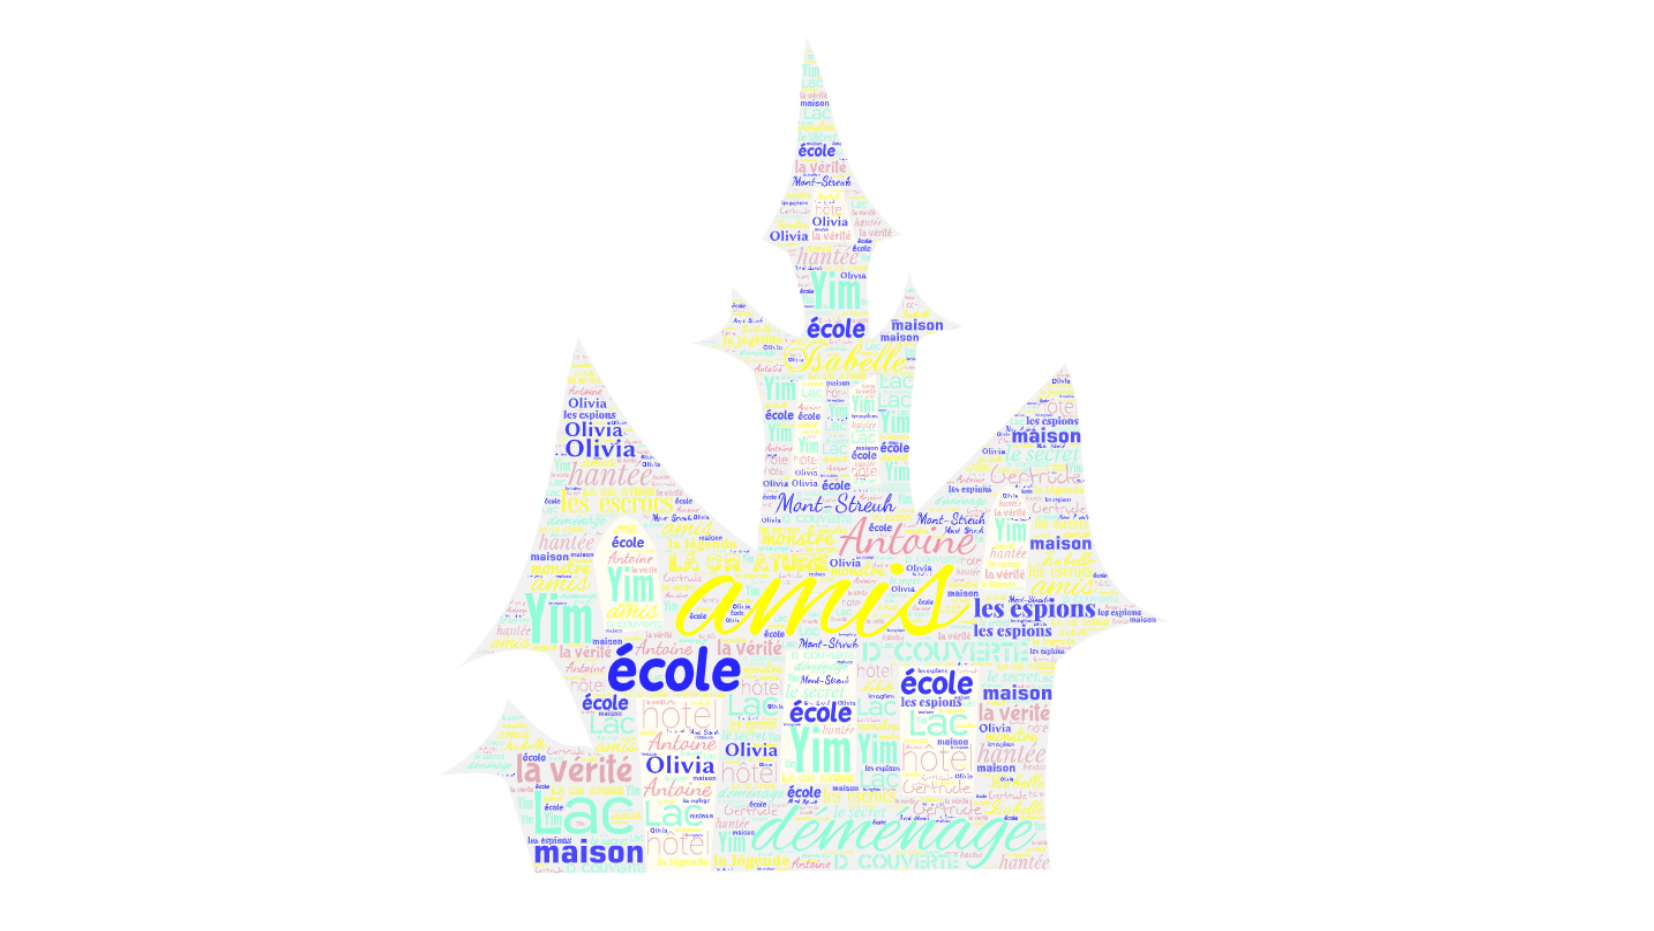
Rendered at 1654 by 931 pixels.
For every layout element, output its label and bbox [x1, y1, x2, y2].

picture [426, 23, 1182, 875]
